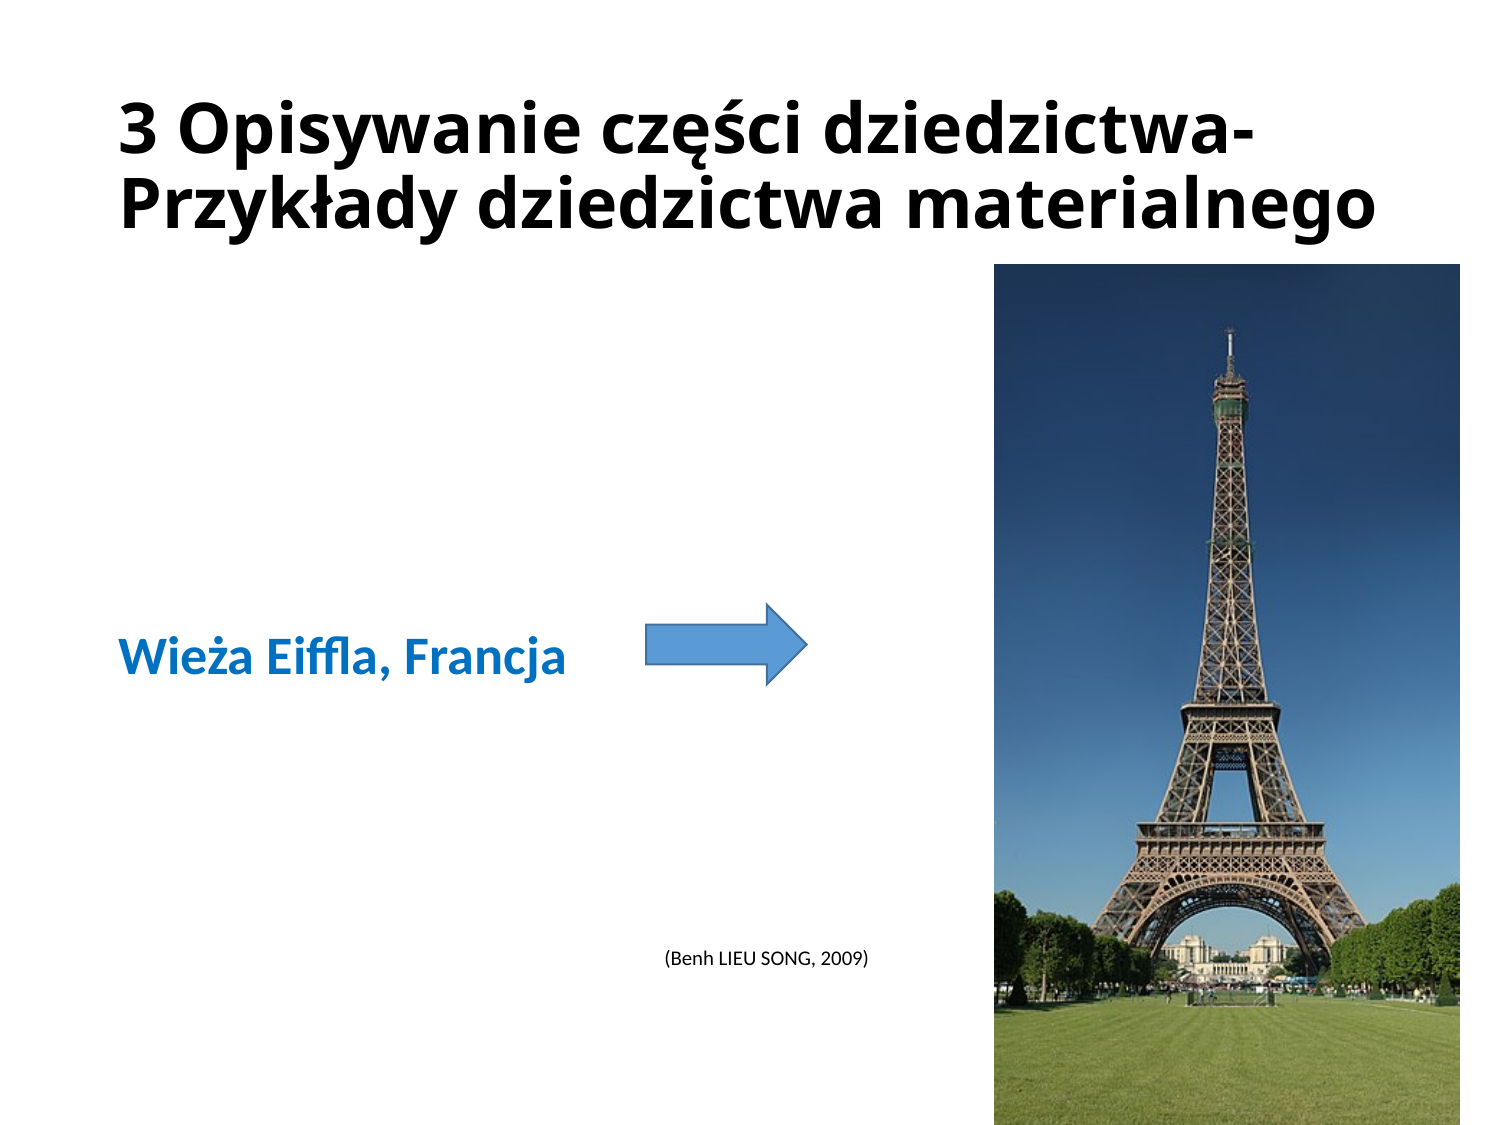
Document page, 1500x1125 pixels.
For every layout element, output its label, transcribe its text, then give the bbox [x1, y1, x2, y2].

title 3 Opisywanie części dziedzictwa- Przykłady dziedzictwa materialnego [103, 59, 1397, 278]
list Wieża Eiffla, Francja (Benh LIEU SONG, 2009) [103, 320, 994, 1035]
picture [994, 264, 1460, 1125]
text_box [646, 604, 807, 685]
